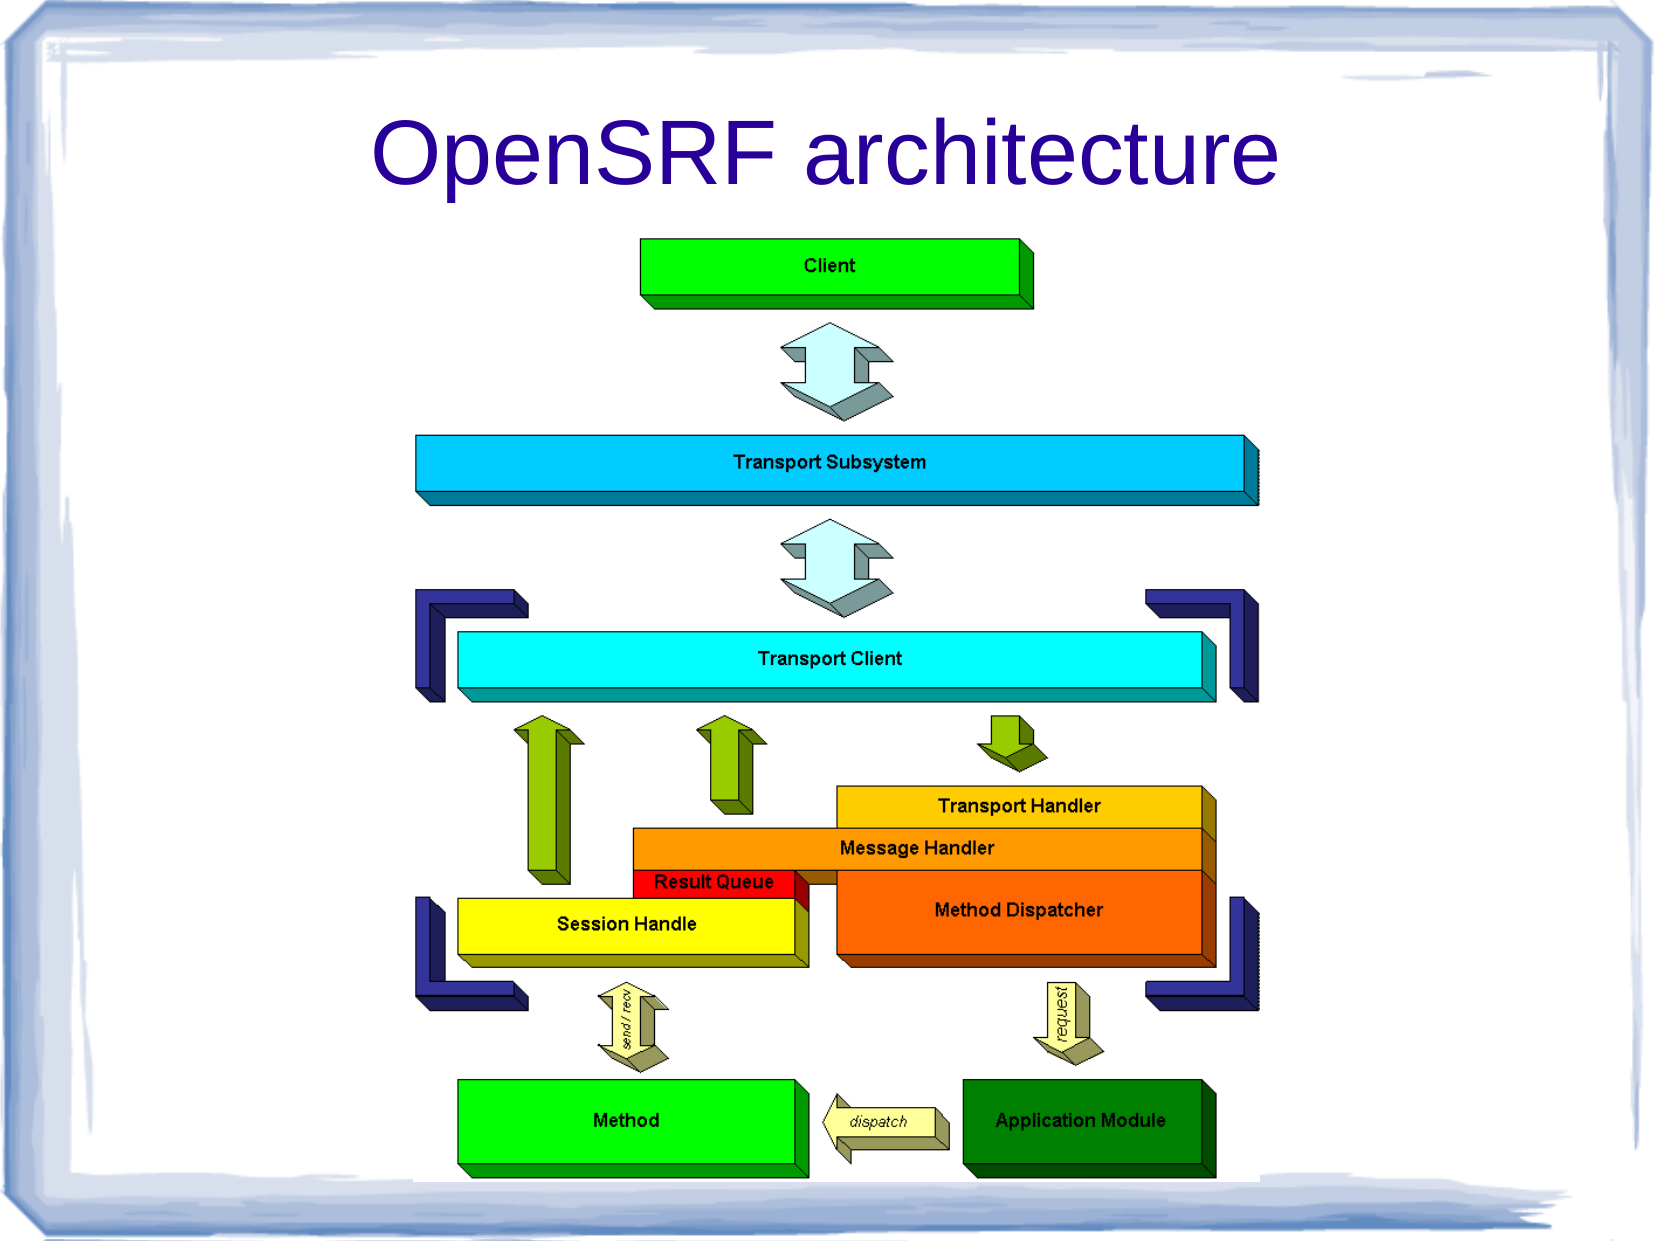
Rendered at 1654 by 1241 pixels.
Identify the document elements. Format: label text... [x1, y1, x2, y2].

picture [0, 0, 1654, 1241]
title OpenSRF architecture [82, 49, 1571, 257]
